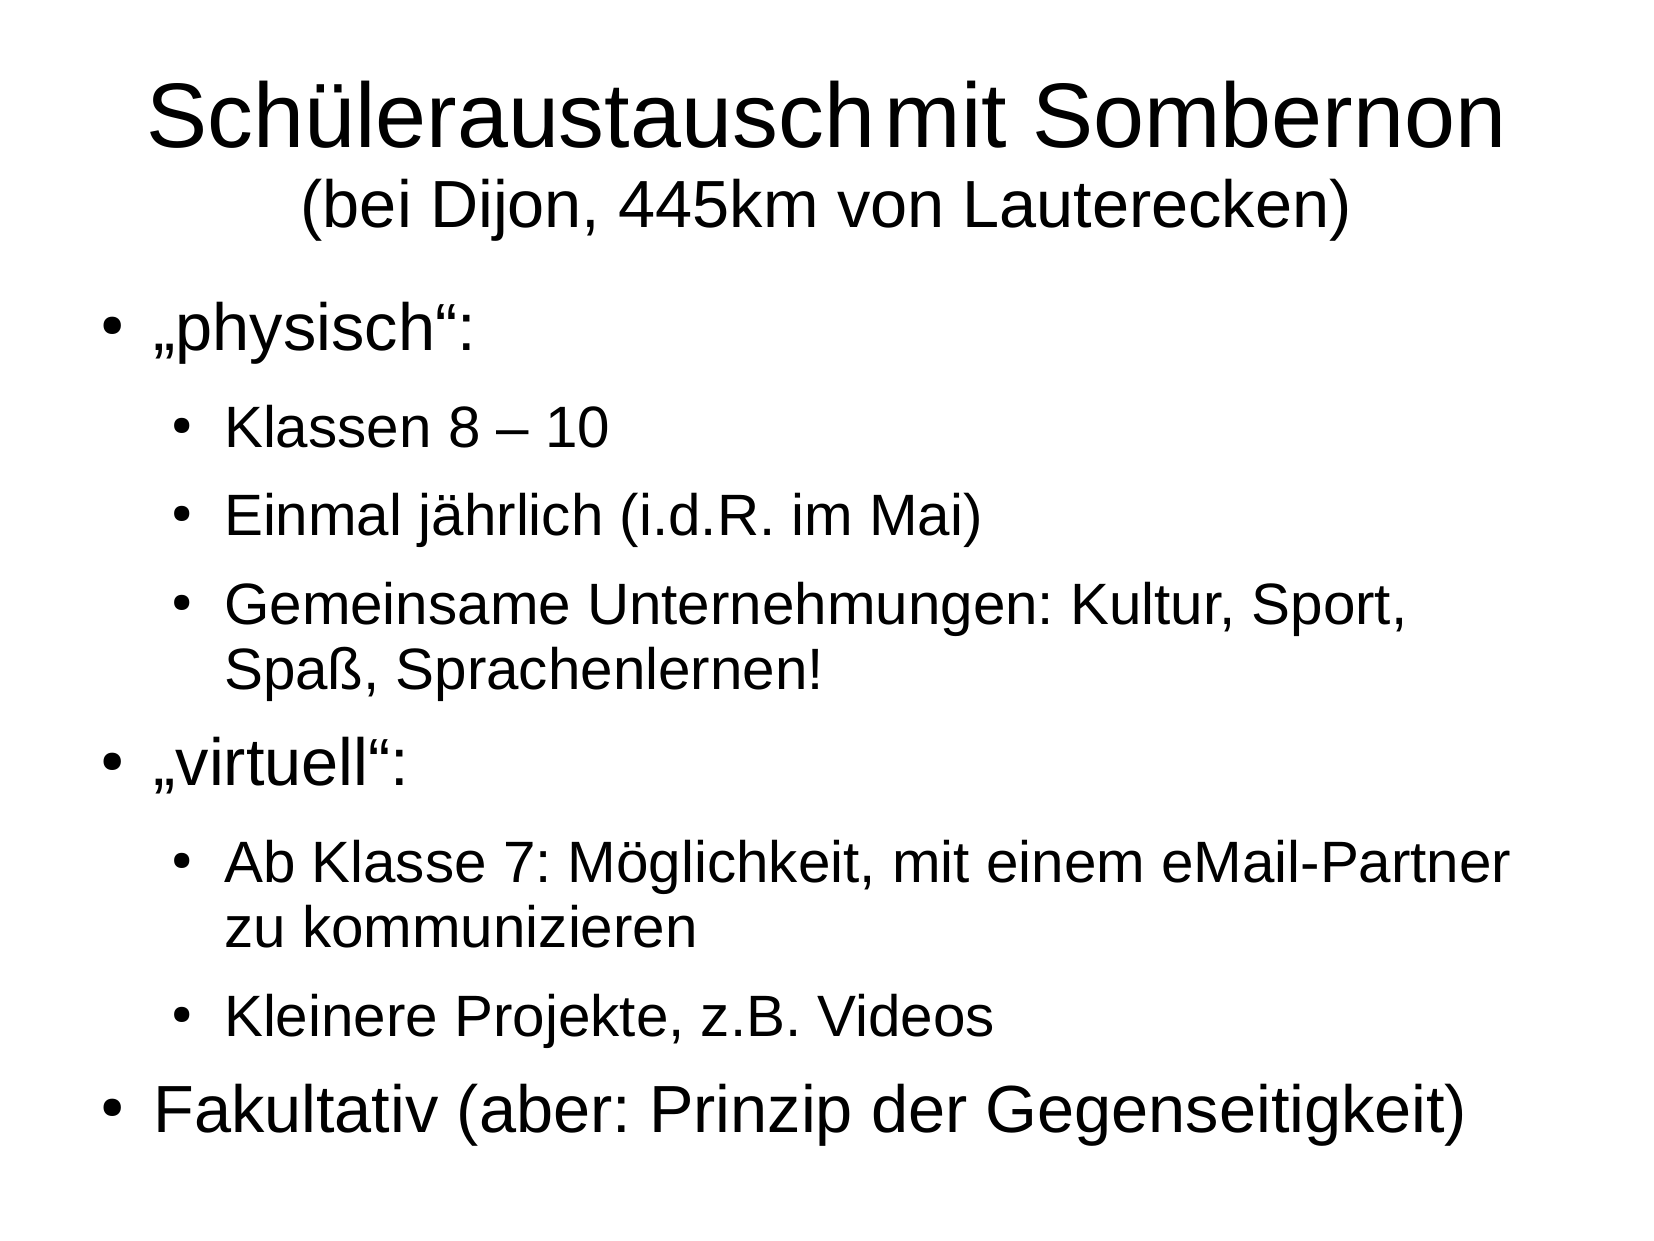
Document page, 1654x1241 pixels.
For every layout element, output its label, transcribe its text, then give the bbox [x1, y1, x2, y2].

list „physisch“: Klassen 8 – 10 Einmal jährlich (i.d.R. im Mai) Gemeinsame Unternehmungen: Kultur, Sport, Spaß, Sprachenlernen! „virtuell“: Ab Klasse 7: Möglichkeit, mit einem eMail-Partner zu kommunizieren Kleinere Projekte, z.B. Videos Fakultativ (aber: Prinzip der Gegenseitigkeit) [82, 290, 1571, 1146]
title Schüleraustausch mit Sombernon (bei Dijon, 445km von Lauterecken) [82, 49, 1571, 257]
